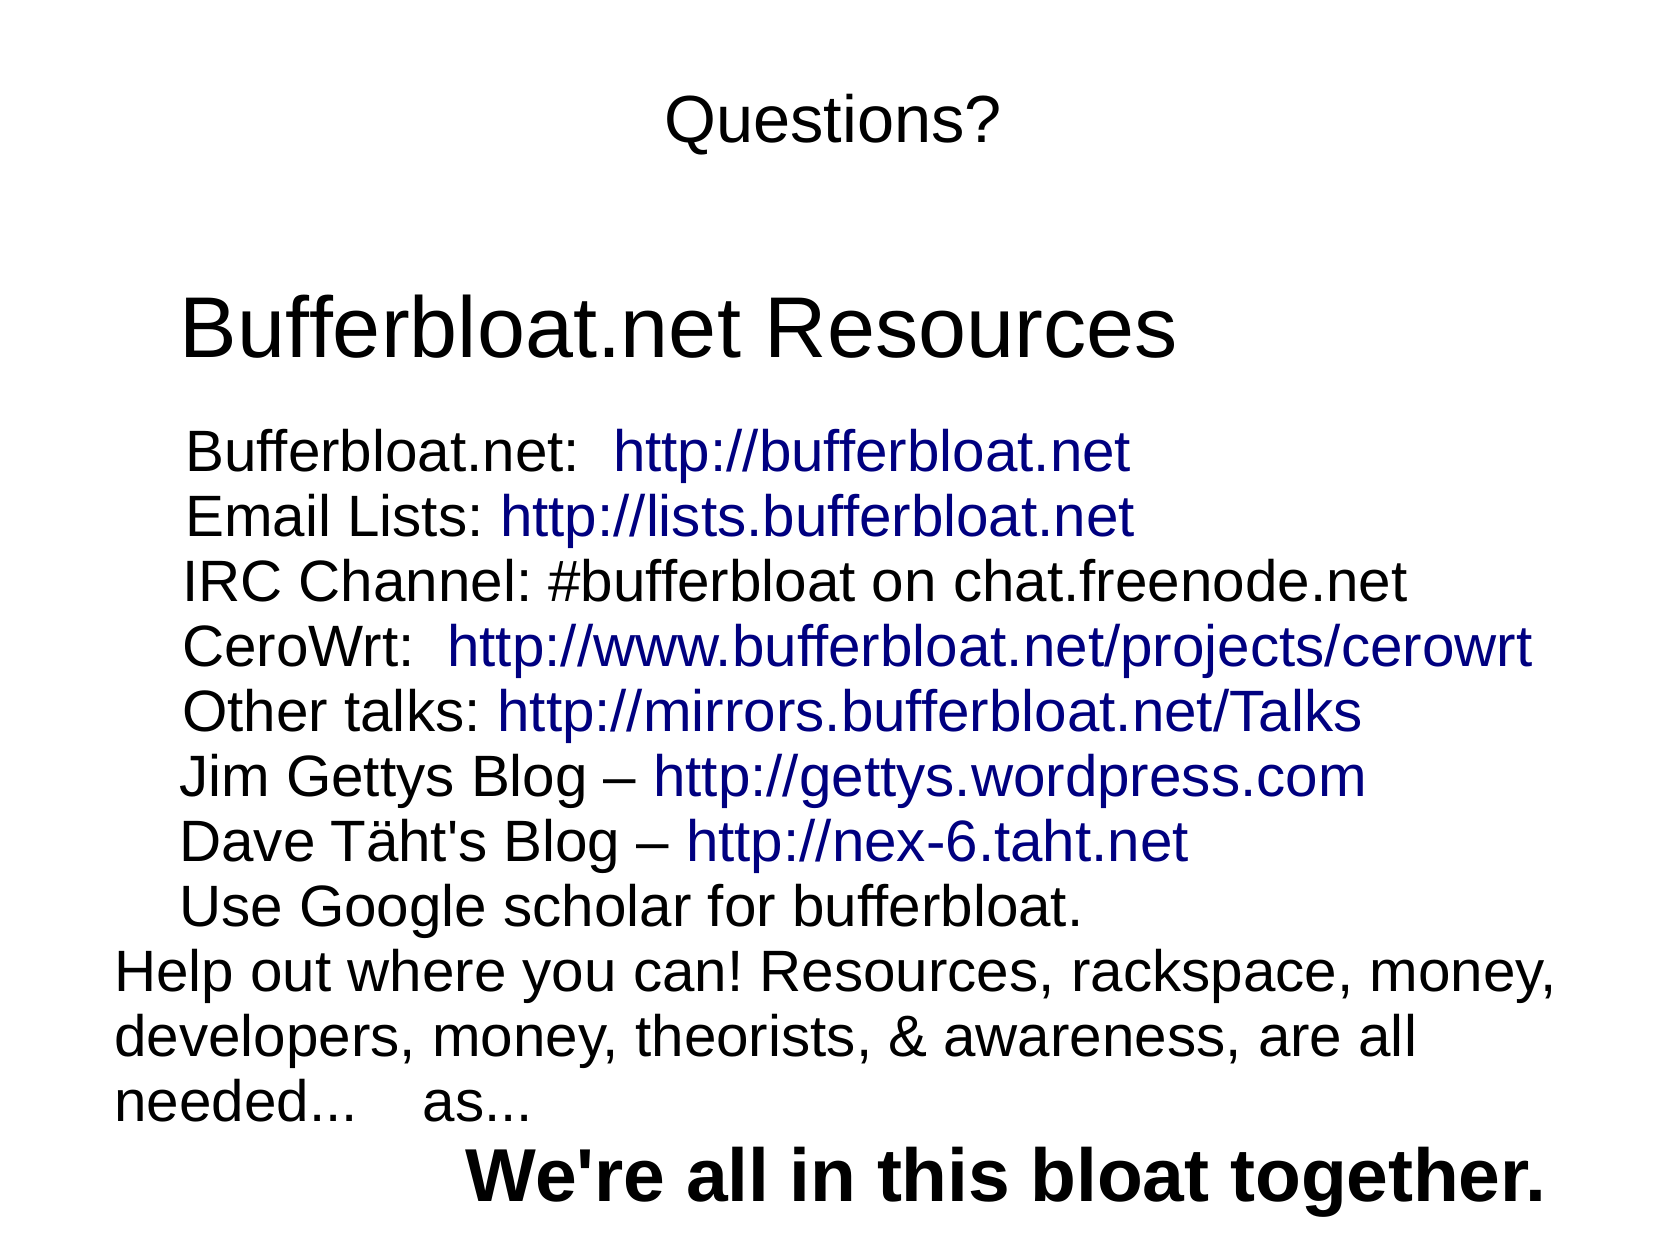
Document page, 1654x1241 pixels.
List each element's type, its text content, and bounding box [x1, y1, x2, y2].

title Bufferbloat.net Resources [0, 243, 1361, 412]
text_box Questions? [106, 29, 1560, 210]
text_box Bufferbloat.net: http://bufferbloat.net Email Lists: http://lists.bufferbloat.net IRC Channel: #bufferbloat on chat.freenode.net CeroWrt: http://www.bufferbloat.net/projects/cerowrt Other talks: http://mirrors.bufferbloat.net/Talks Jim Gettys Blog – http://gettys.wordpress.com Dave Täht's Blog – http://nex-6.taht.net Use Google scholar for bufferbloat. Help out where you can! Resources, rackspace, money, developers, money, theorists, & awareness, are all needed... as... We're all in this bloat together. [99, 271, 1575, 1225]
